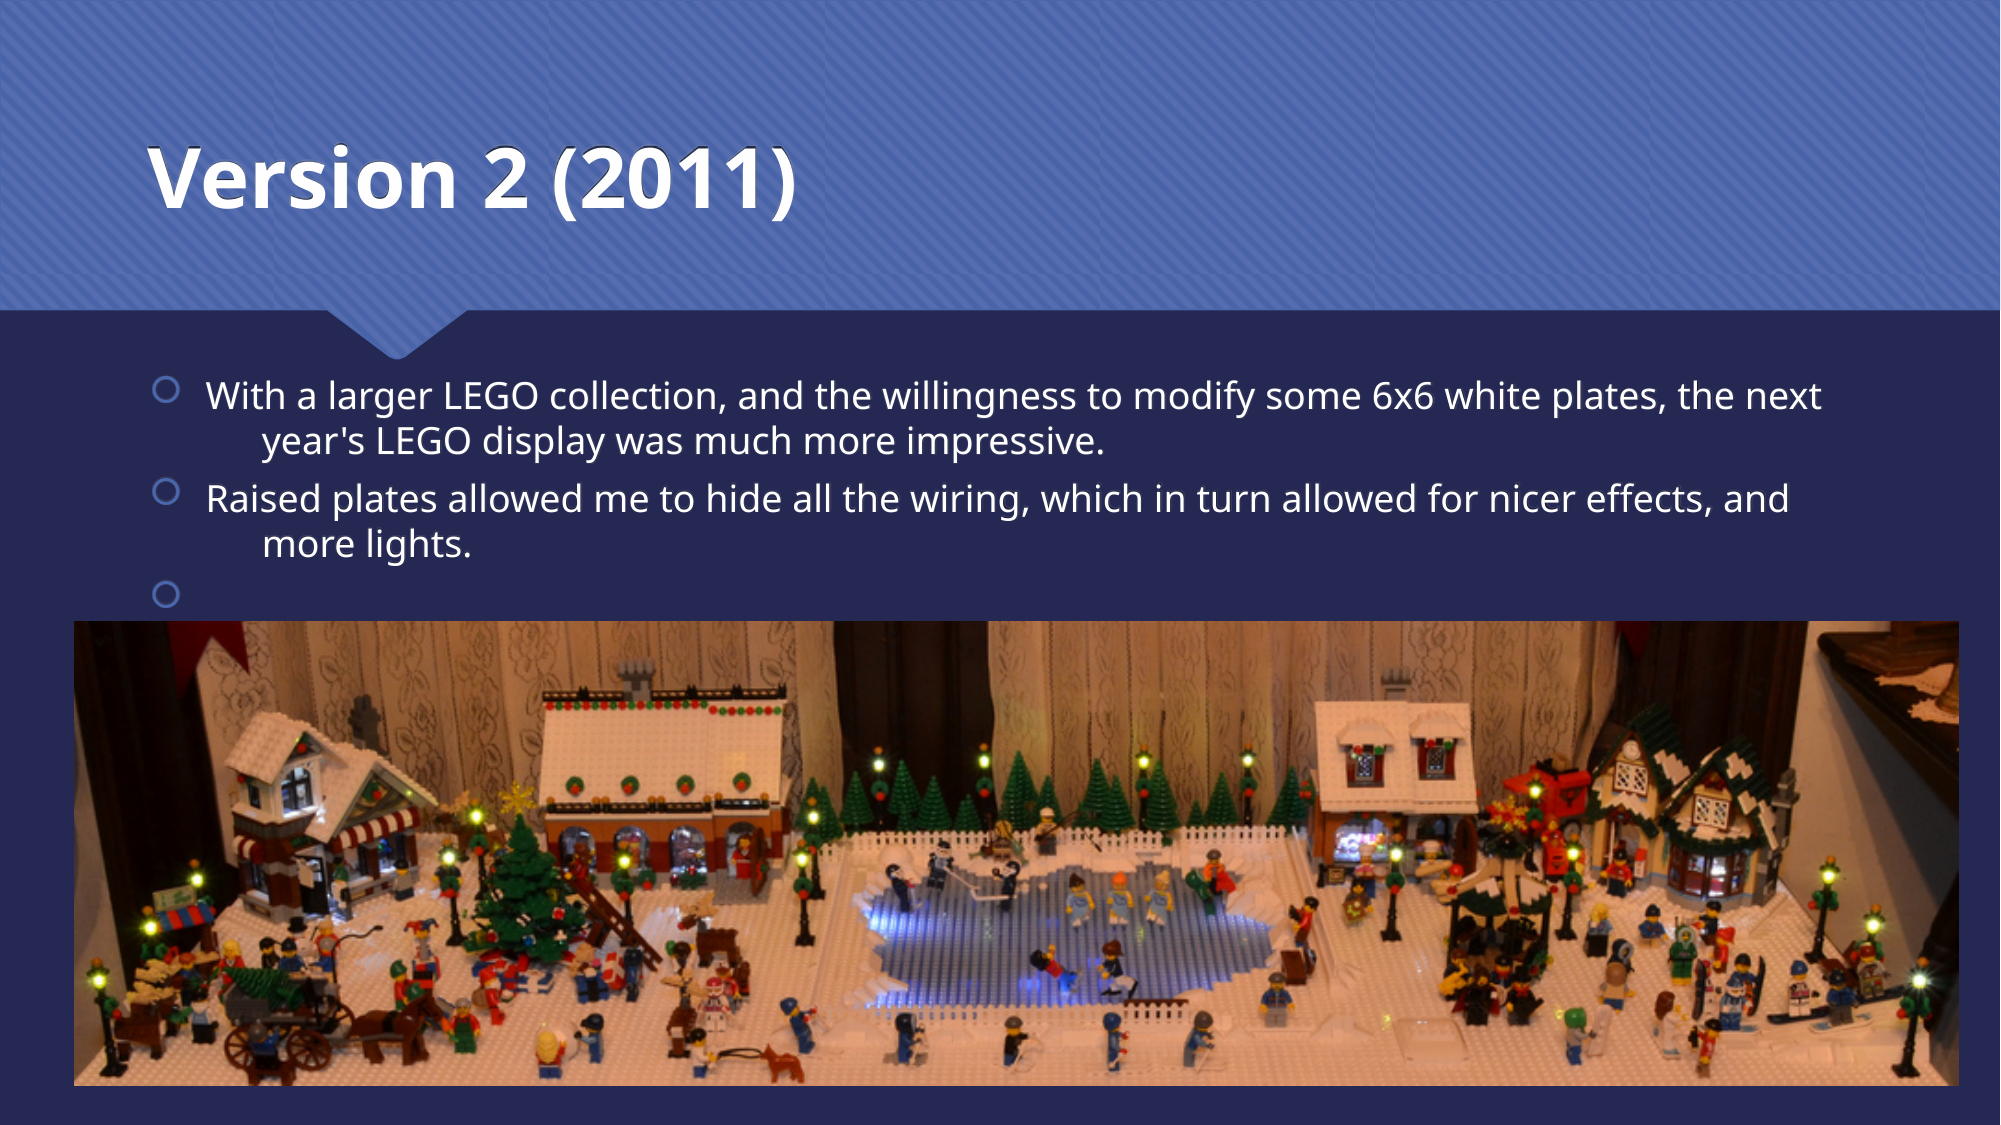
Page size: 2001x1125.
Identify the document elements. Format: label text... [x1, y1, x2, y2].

list With a larger LEGO collection, and the willingness to modify some 6x6 white plates, the next year's LEGO display was much more impressive. Raised plates allowed me to hide all the wiring, which in turn allowed for nicer effects, and more lights. [134, 364, 1866, 621]
picture [74, 621, 1959, 1086]
title Version 2 (2011) [132, 73, 1868, 233]
